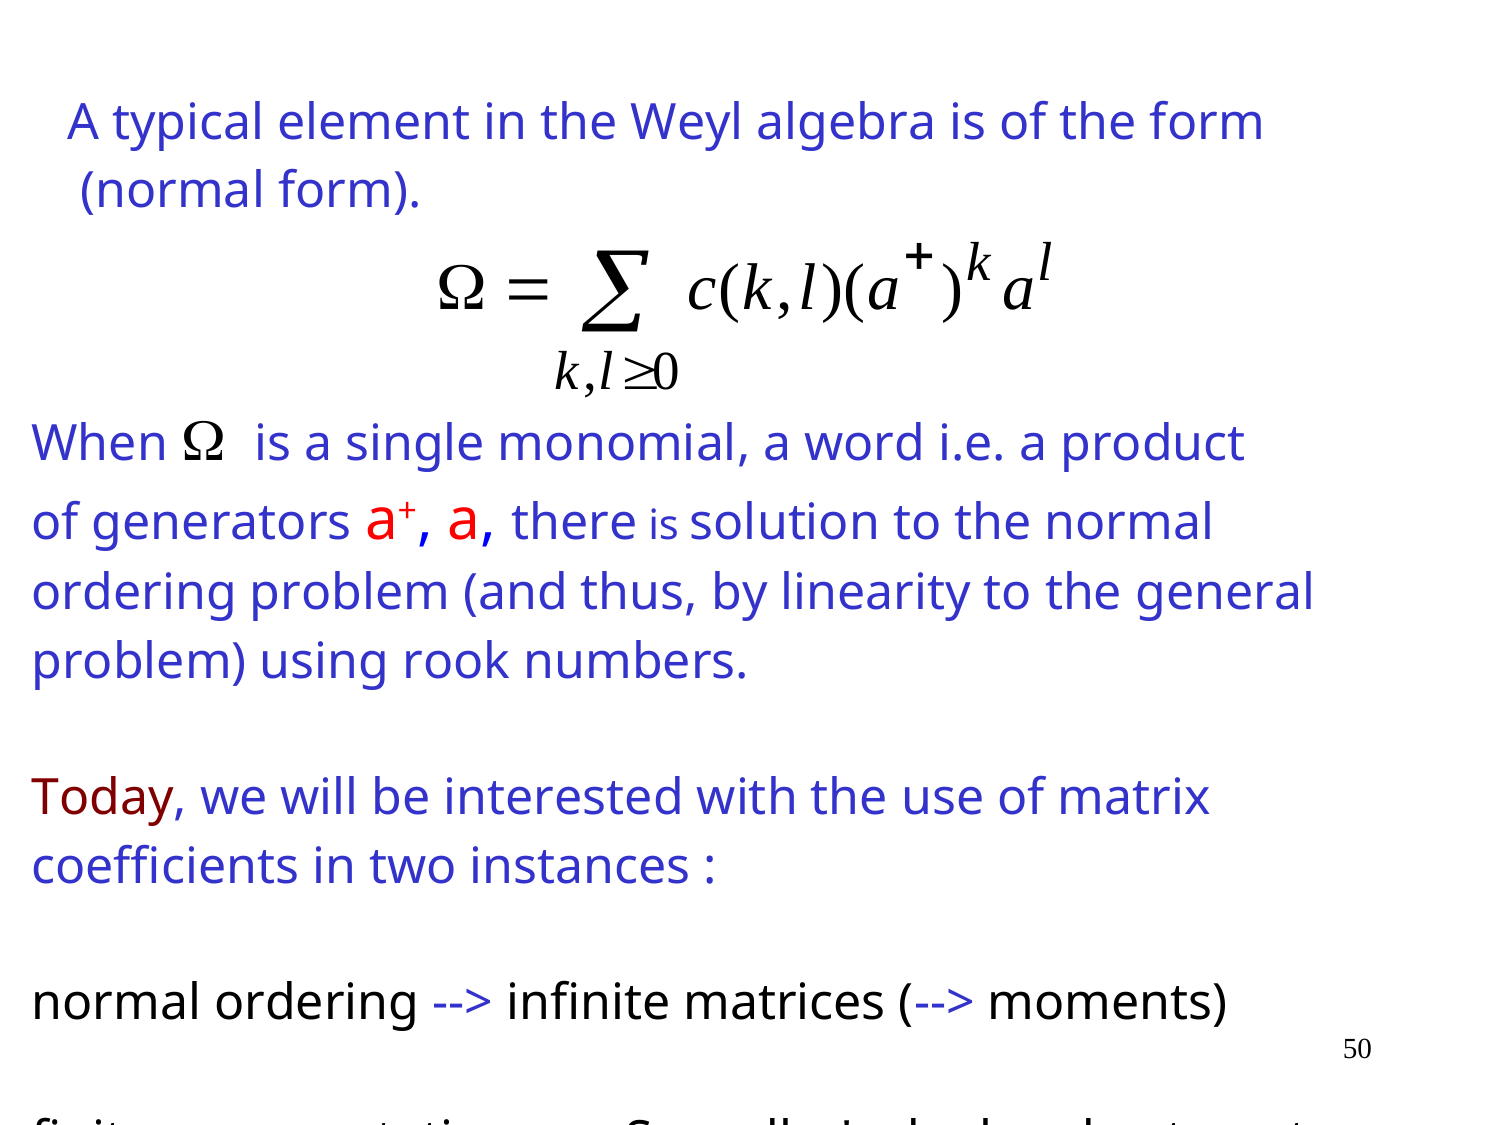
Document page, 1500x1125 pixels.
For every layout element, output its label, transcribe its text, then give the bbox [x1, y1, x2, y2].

text_box A typical element in the Weyl algebra is of the form (normal form). [52, 78, 1422, 231]
chart [427, 216, 1067, 390]
text_box When  is a single monomial, a word i.e. a product of generators a+, a, there is solution to the normal ordering problem (and thus, by linearity to the general problem) using rook numbers. Today, we will be interested with the use of matrix coefficients in two instances : normal ordering --> infinite matrices (--> moments) finite representations --> Sweedler's dual and automata [16, 390, 1365, 1125]
